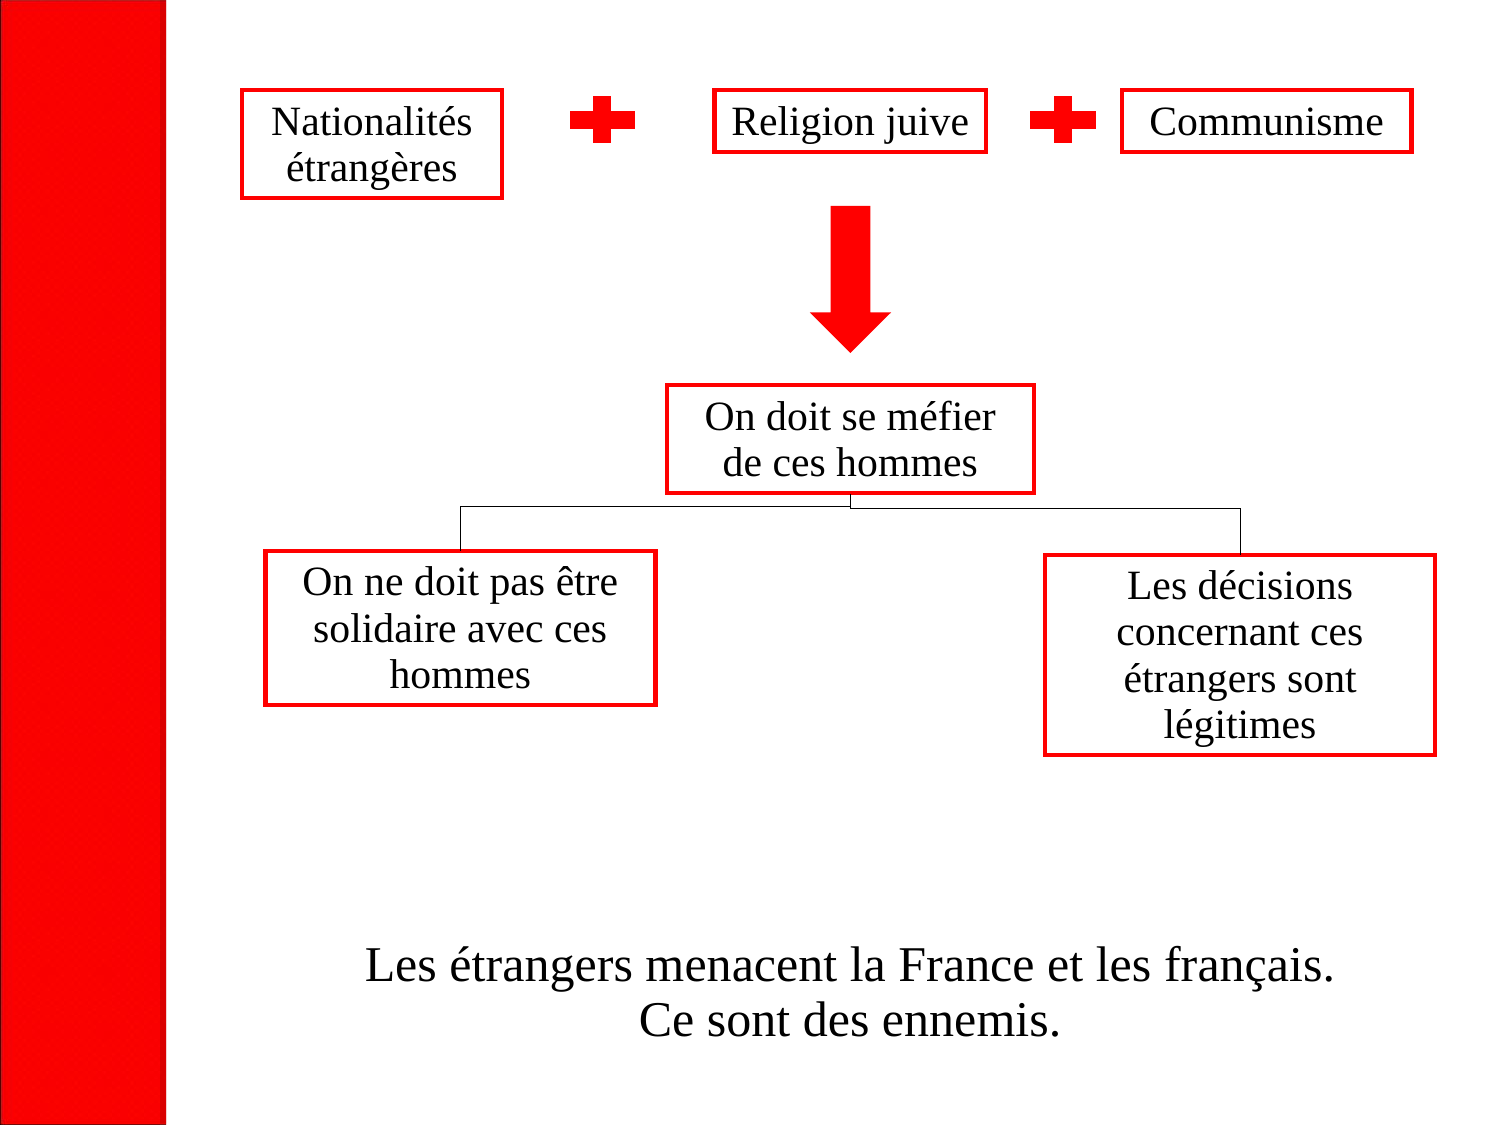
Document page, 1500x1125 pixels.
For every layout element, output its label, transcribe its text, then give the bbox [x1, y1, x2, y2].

text_box On doit se méfier de ces hommes [667, 385, 1034, 494]
text_box Communisme [1121, 90, 1412, 152]
text_box [814, 208, 887, 351]
text_box Nationalités étrangères [242, 90, 502, 198]
text_box [1032, 97, 1094, 142]
text_box On ne doit pas être solidaire avec ces hommes [265, 550, 656, 706]
text_box Les étrangers menacent la France et les français. Ce sont des ennemis. [265, 928, 1436, 1055]
text_box Les décisions concernant ces étrangers sont légitimes [1045, 554, 1436, 756]
text_box Religion juive [714, 90, 987, 152]
text_box [571, 97, 633, 142]
